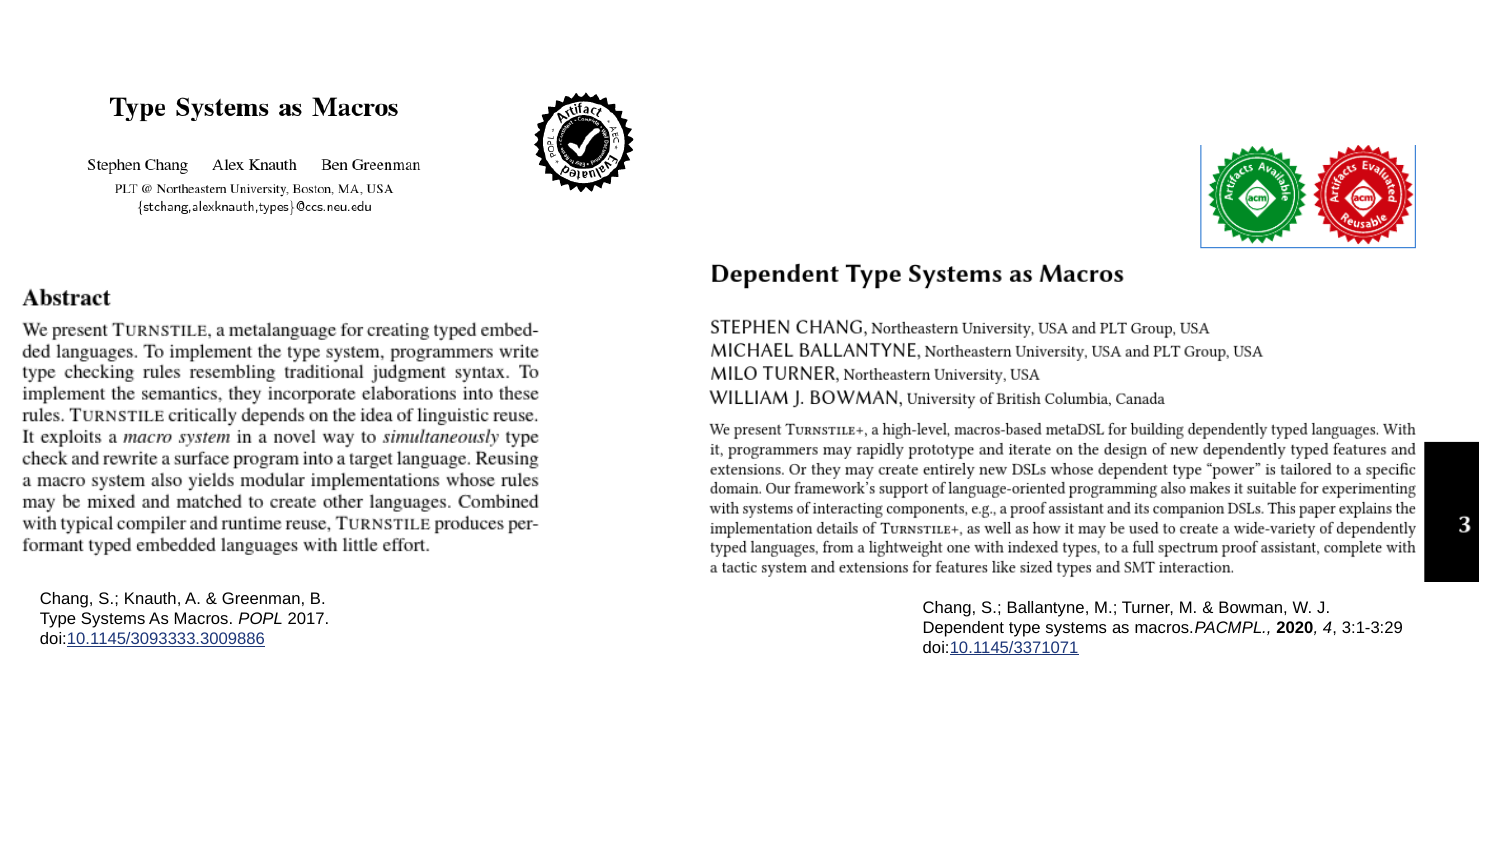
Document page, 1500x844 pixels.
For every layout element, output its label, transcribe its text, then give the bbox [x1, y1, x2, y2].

picture [682, 145, 1479, 582]
text_box Chang, S.; Knauth, A. & Greenman, B. Type Systems As Macros. POPL 2017. doi:10.1145/3093333.3009886 [24, 572, 372, 663]
text_box Chang, S.; Ballantyne, M.; Turner, M. & Bowman, W. J. Dependent type systems as macros.PACMPL., 2020, 4, 3:1-3:29 doi:10.1145/3371071 [907, 581, 1500, 663]
picture [14, 275, 560, 569]
picture [14, 56, 657, 257]
